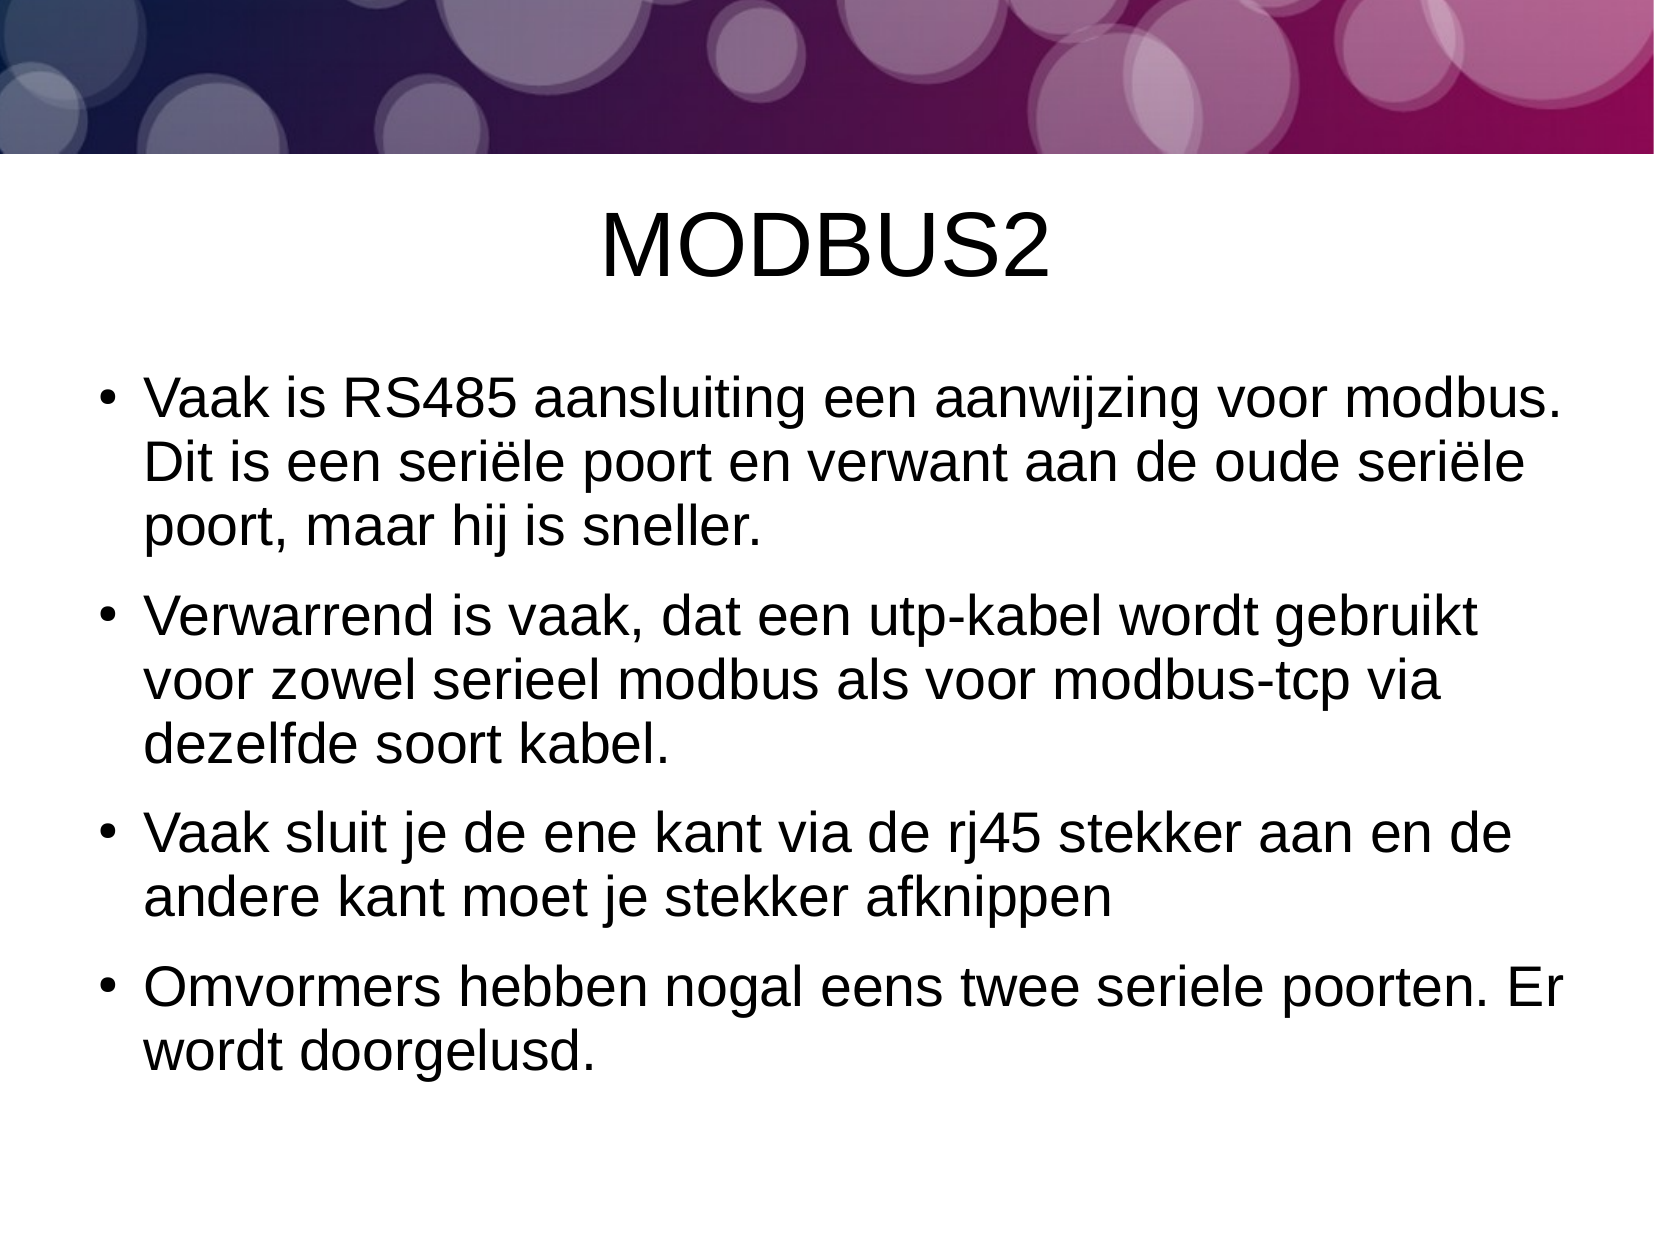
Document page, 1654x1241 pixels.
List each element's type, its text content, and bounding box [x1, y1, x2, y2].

picture [0, 0, 1654, 154]
title MODBUS2 [82, 159, 1571, 331]
list Vaak is RS485 aansluiting een aanwijzing voor modbus. Dit is een seriële poort en verwant aan de oude seriële poort, maar hij is sneller. Verwarrend is vaak, dat een utp-kabel wordt gebruikt voor zowel serieel modbus als voor modbus-tcp via dezelfde soort kabel. Vaak sluit je de ene kant via de rj45 stekker aan en de andere kant moet je stekker afknippen Omvormers hebben nogal eens twee seriele poorten. Er wordt doorgelusd. [82, 366, 1571, 1087]
